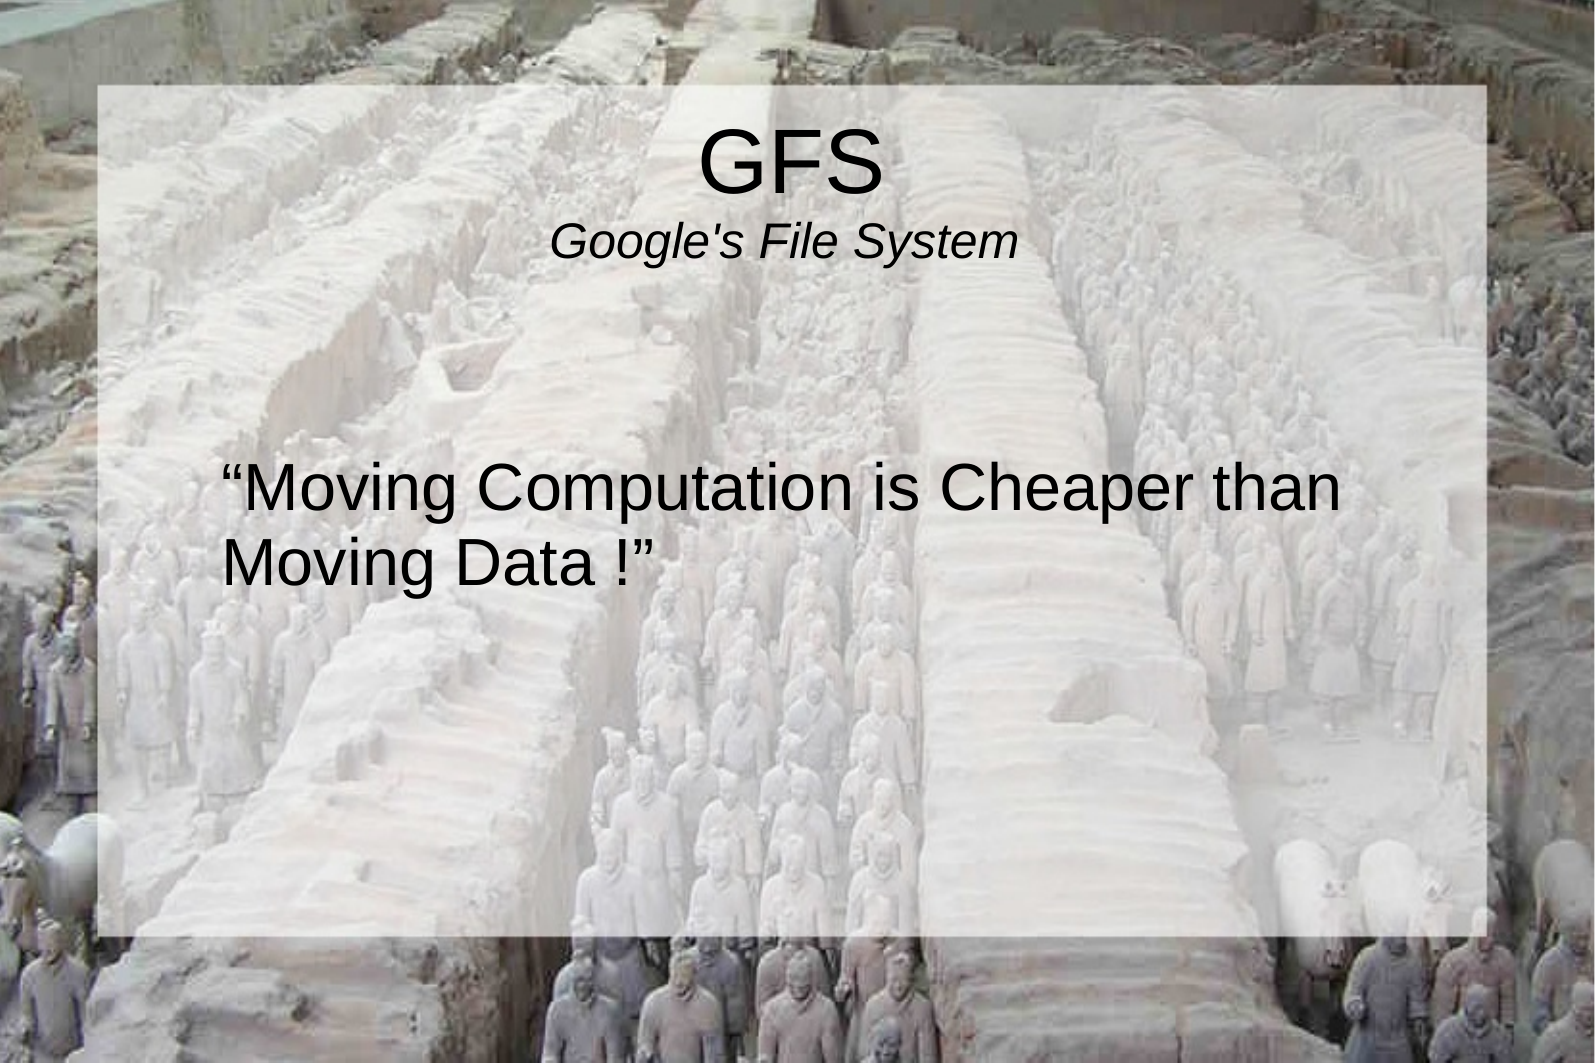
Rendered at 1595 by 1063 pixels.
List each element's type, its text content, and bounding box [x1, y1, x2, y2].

picture [0, 0, 1595, 1063]
title GFS Google's File System [130, 108, 1453, 272]
text_box “Moving Computation is Cheaper than Moving Data !” [206, 442, 1388, 650]
